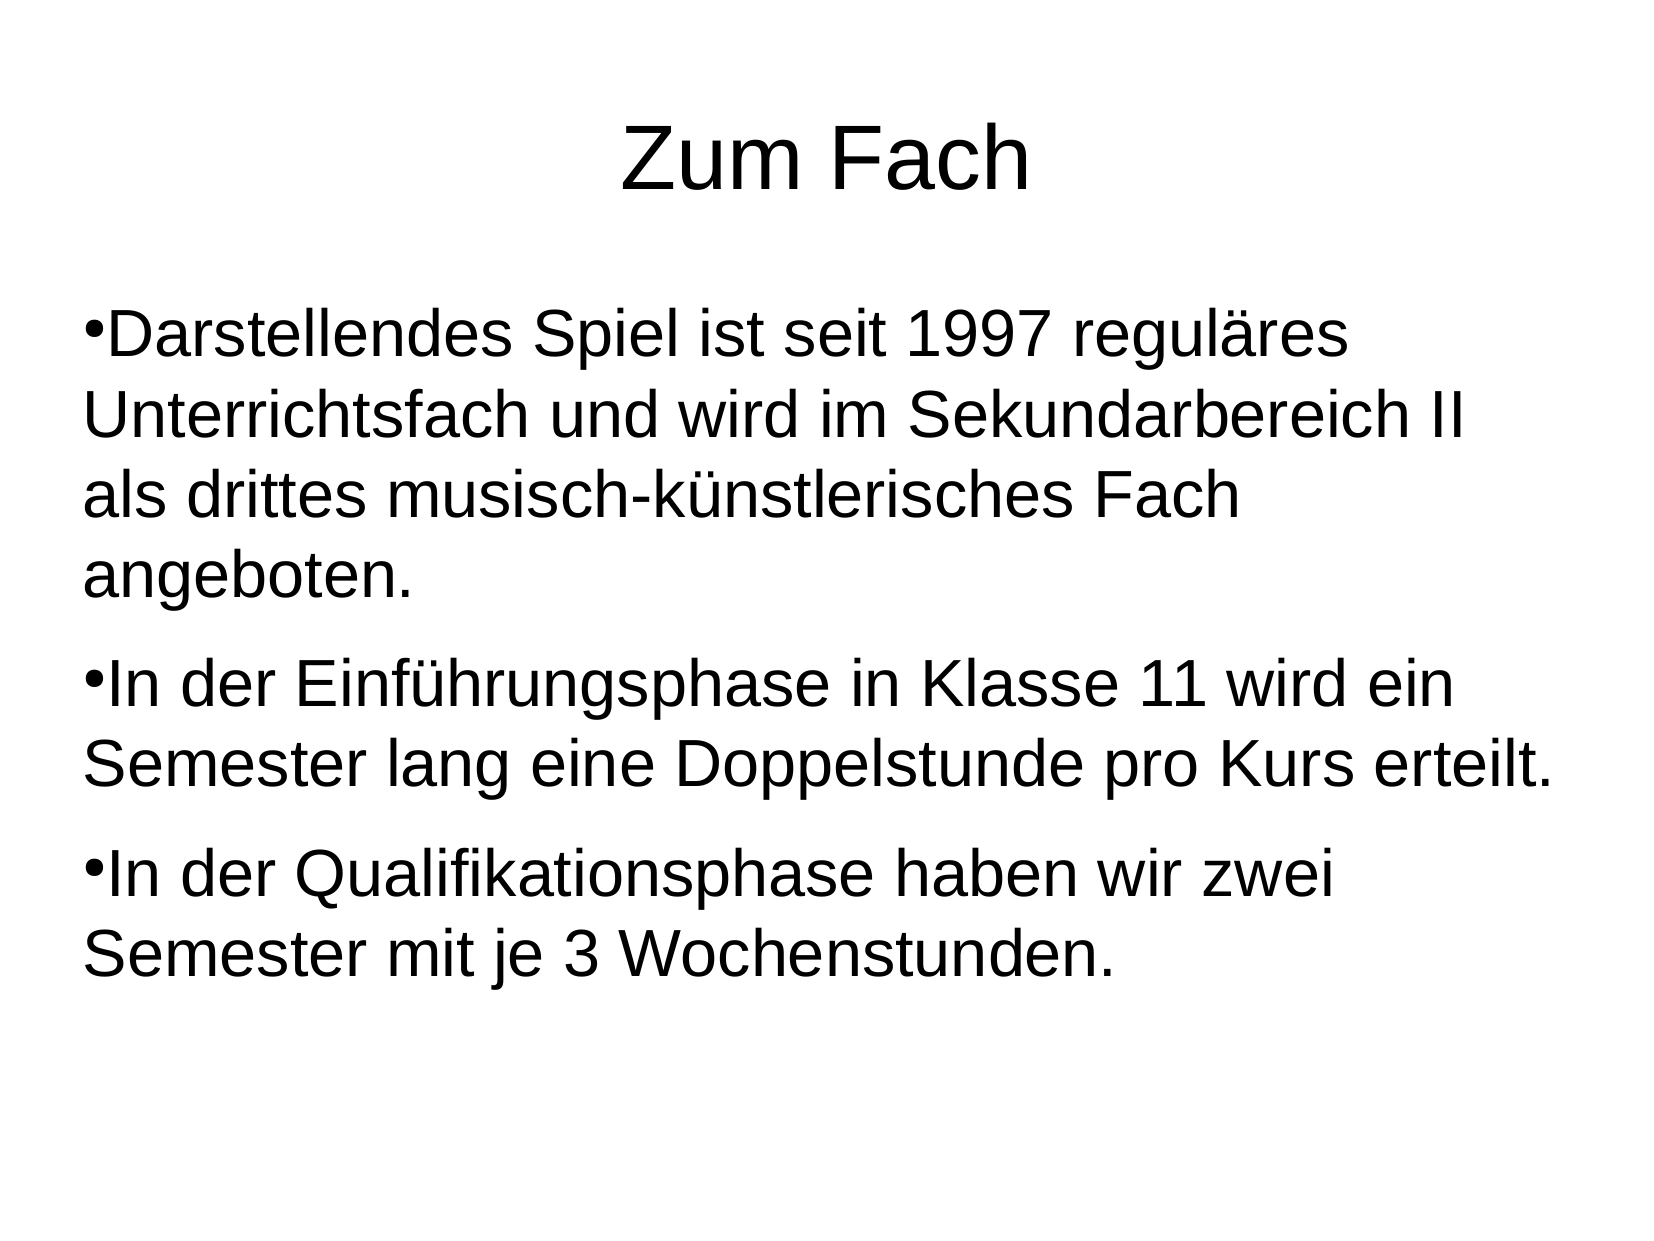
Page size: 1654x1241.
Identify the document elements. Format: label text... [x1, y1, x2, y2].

list Darstellendes Spiel ist seit 1997 reguläres Unterrichtsfach und wird im Sekundarbereich II als drittes musisch-künstlerisches Fach angeboten. In der Einführungsphase in Klasse 11 wird ein Semester lang eine Doppelstunde pro Kurs erteilt. In der Qualifikationsphase haben wir zwei Semester mit je 3 Wochenstunden. [82, 290, 1571, 1109]
title Zum Fach [82, 49, 1571, 257]
